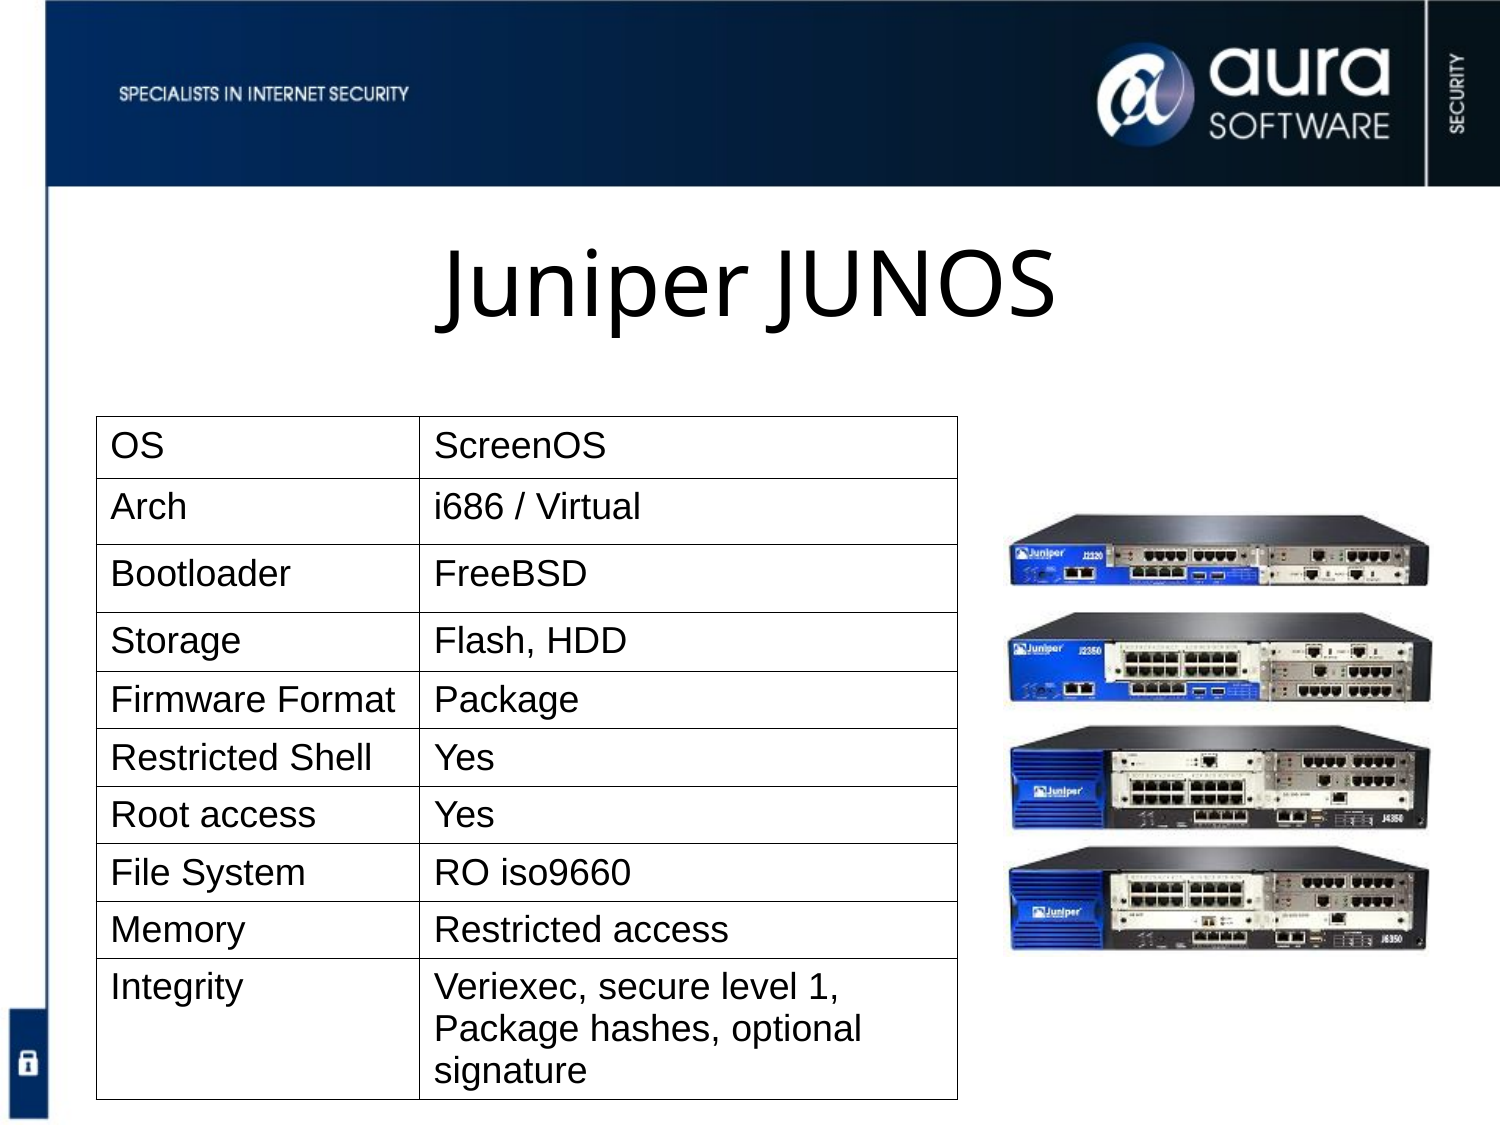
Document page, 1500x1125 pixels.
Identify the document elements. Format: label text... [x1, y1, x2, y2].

table_cell Root access [97, 787, 419, 843]
table_cell Arch [97, 479, 419, 544]
table_cell Storage [97, 613, 419, 671]
table_header ScreenOS [420, 417, 957, 478]
table_cell i686 / Virtual [420, 479, 957, 544]
table_cell Bootloader [97, 545, 419, 612]
table_cell Flash, HDD [420, 613, 957, 671]
table_cell RO iso9660 [420, 844, 957, 901]
table_cell FreeBSD [420, 545, 957, 612]
table_cell Yes [420, 787, 957, 843]
table_cell Veriexec, secure level 1, Package hashes, optional signature [420, 959, 957, 1099]
table_cell Memory [97, 902, 419, 958]
table_cell Integrity [97, 959, 419, 1099]
table_cell Yes [420, 729, 957, 786]
title Juniper JUNOS [75, 170, 1426, 392]
table_cell Package [420, 672, 957, 728]
table_cell Firmware Format [97, 672, 419, 728]
table_header OS [97, 417, 419, 478]
table_cell Restricted access [420, 902, 957, 958]
table_cell Restricted Shell [97, 729, 419, 786]
table_cell File System [97, 844, 419, 901]
picture [0, 0, 1500, 1125]
